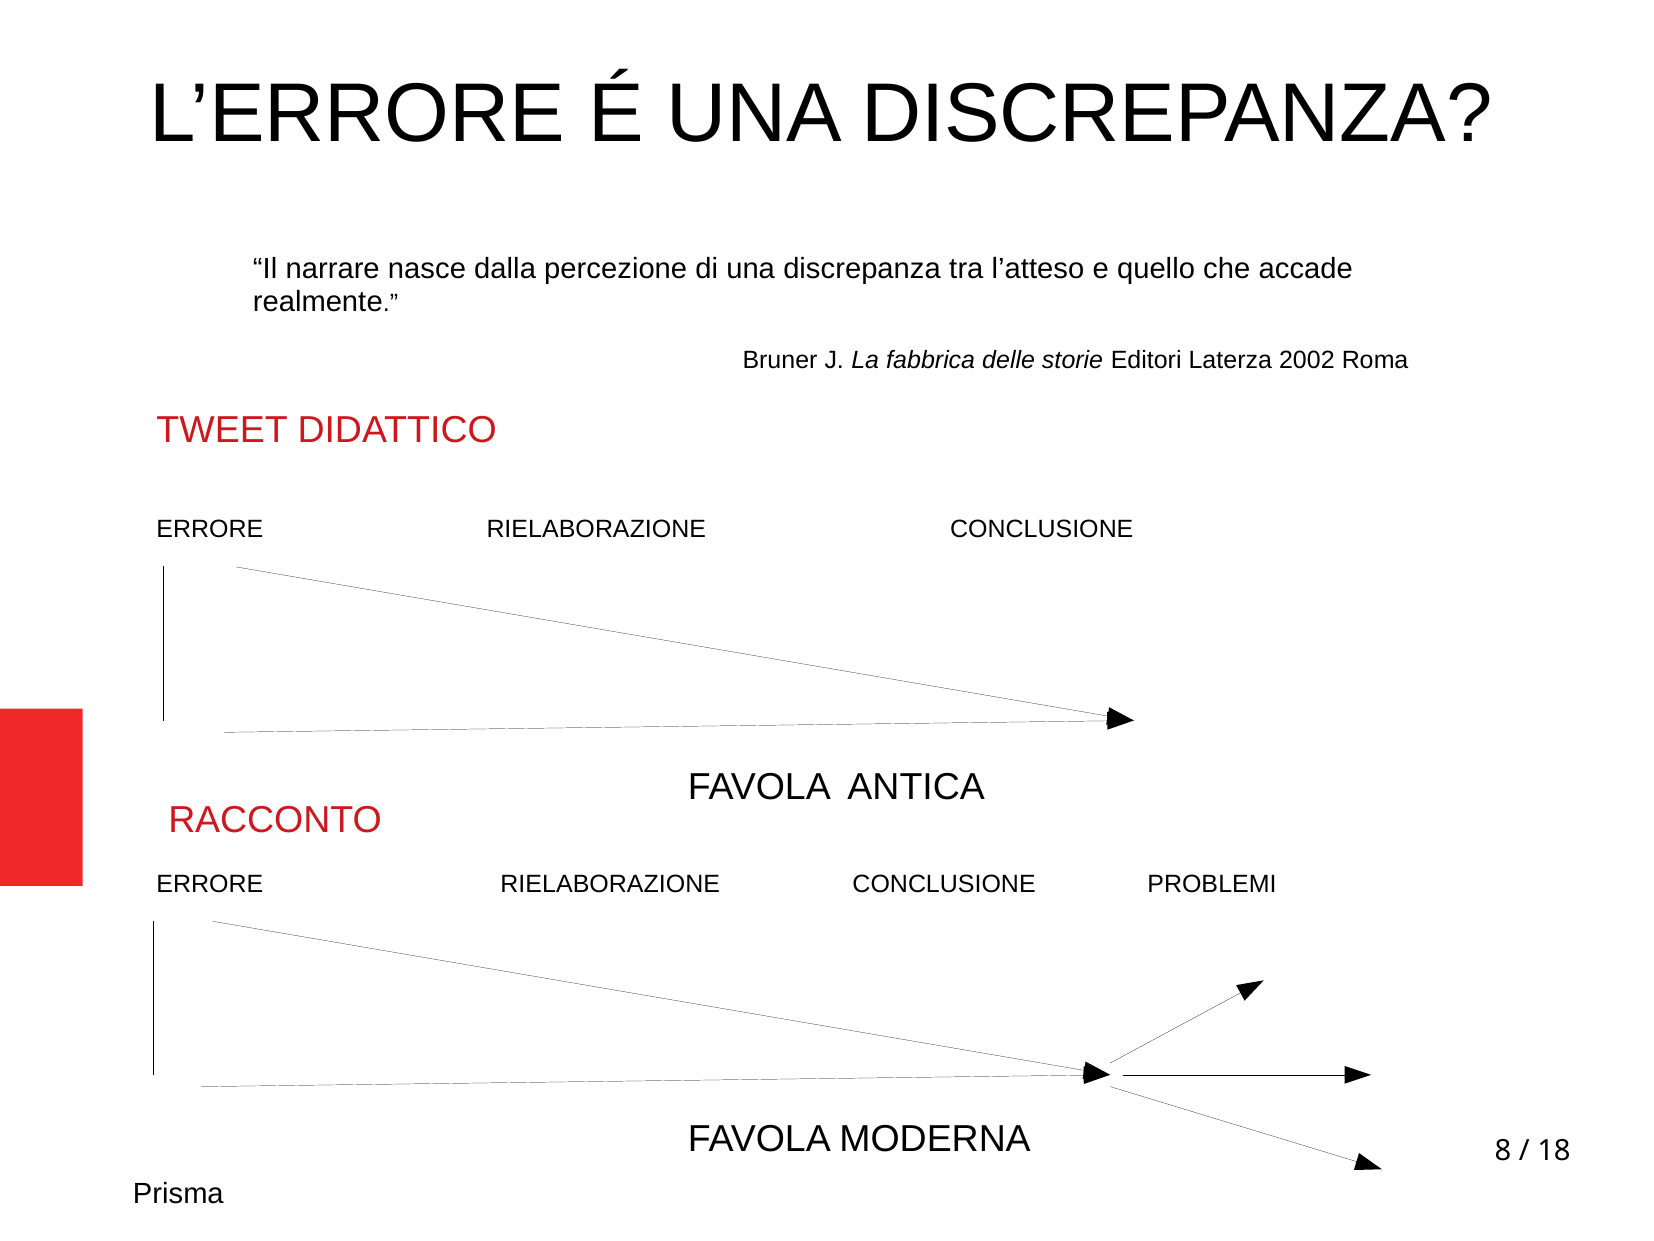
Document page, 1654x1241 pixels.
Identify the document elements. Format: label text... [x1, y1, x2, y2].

text_box L’ERRORE É UNA DISCREPANZA? [35, 59, 1630, 199]
text_box FAVOLA MODERNA [673, 1110, 1123, 1182]
text_box TWEET DIDATTICO [141, 401, 567, 501]
text_box Prisma [118, 1169, 308, 1217]
text_box ERRORE RIELABORAZIONE CONCLUSIONE [141, 507, 1182, 556]
text_box “Il narrare nasce dalla percezione di una discrepanza tra l’atteso e quello che accade realmente.” Bruner J. La fabbrica delle storie Editori Laterza 2002 Roma [238, 244, 1432, 381]
text_box FAVOLA ANTICA [673, 758, 1040, 815]
text_box RACCONTO [153, 791, 473, 849]
text_box ERRORE RIELABORAZIONE CONCLUSIONE PROBLEMI [141, 862, 1430, 906]
